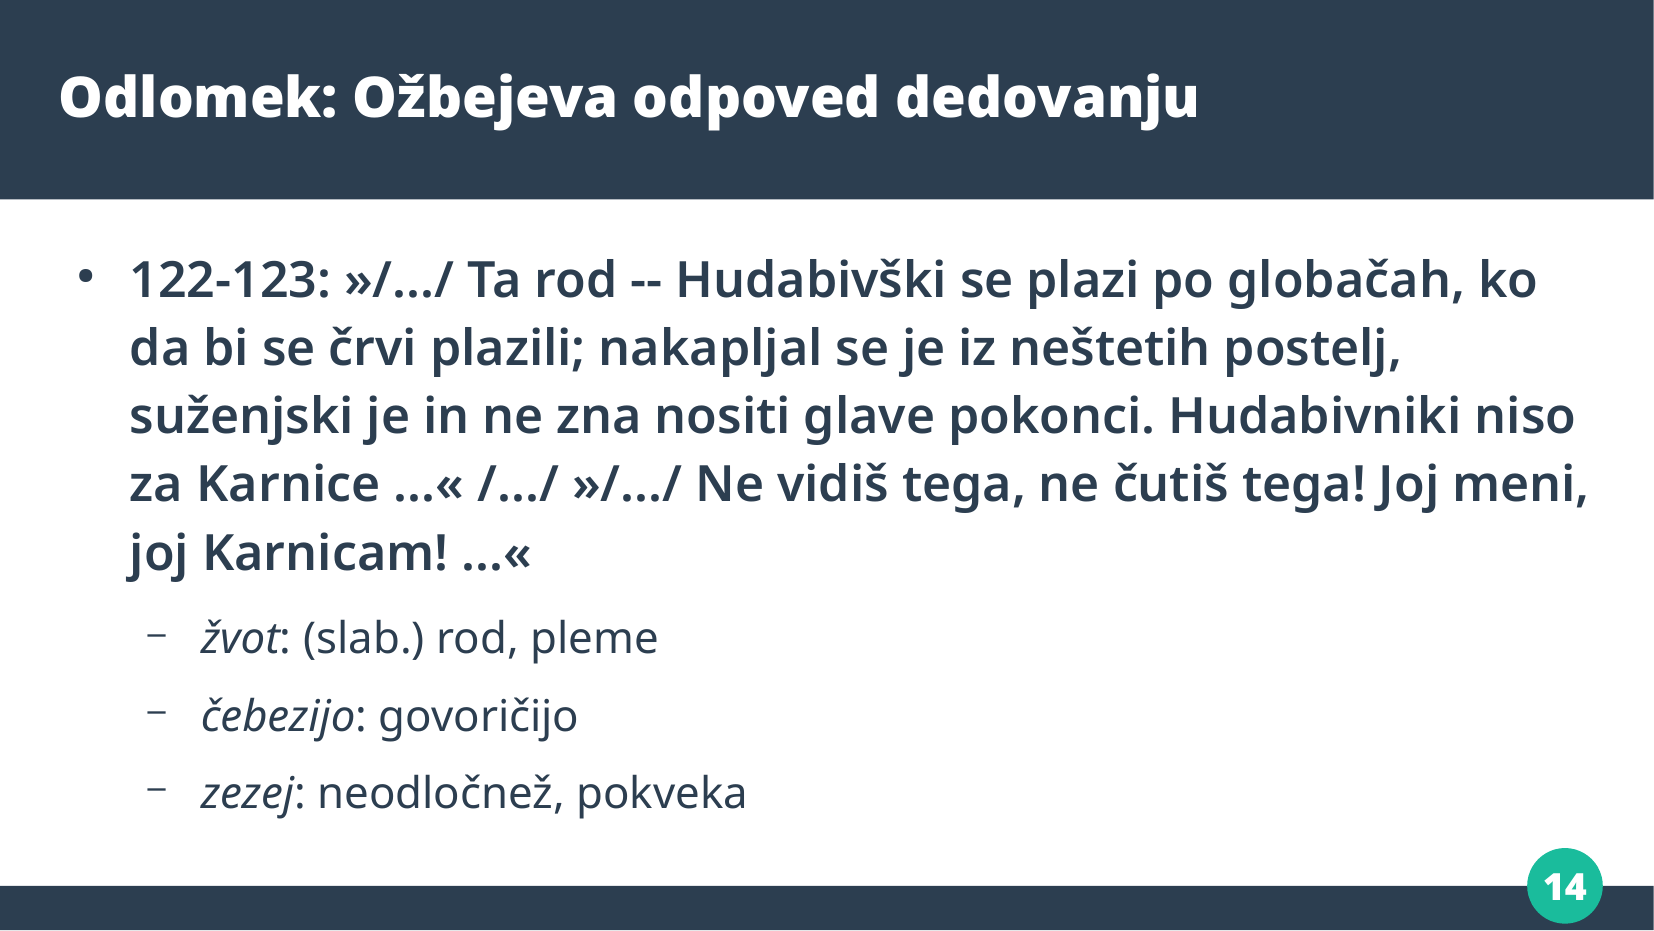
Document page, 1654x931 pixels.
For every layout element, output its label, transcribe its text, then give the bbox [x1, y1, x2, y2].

list 122-123: »/.../ Ta rod -- Hudabivški se plazi po globačah, ko da bi se črvi plazili; nakapljal se je iz neštetih postelj, suženjski je in ne zna nositi glave pokonci. Hudabivniki niso za Karnice ...« /.../ »/.../ Ne vidiš tega, ne čutiš tega! Joj meni, joj Karnicam! ...« žvot: (slab.) rod, pleme čebezijo: govoričijo zezej: neodločnež, pokveka [59, 243, 1595, 864]
title Odlomek: Ožbejeva odpoved dedovanju [59, 37, 1595, 155]
